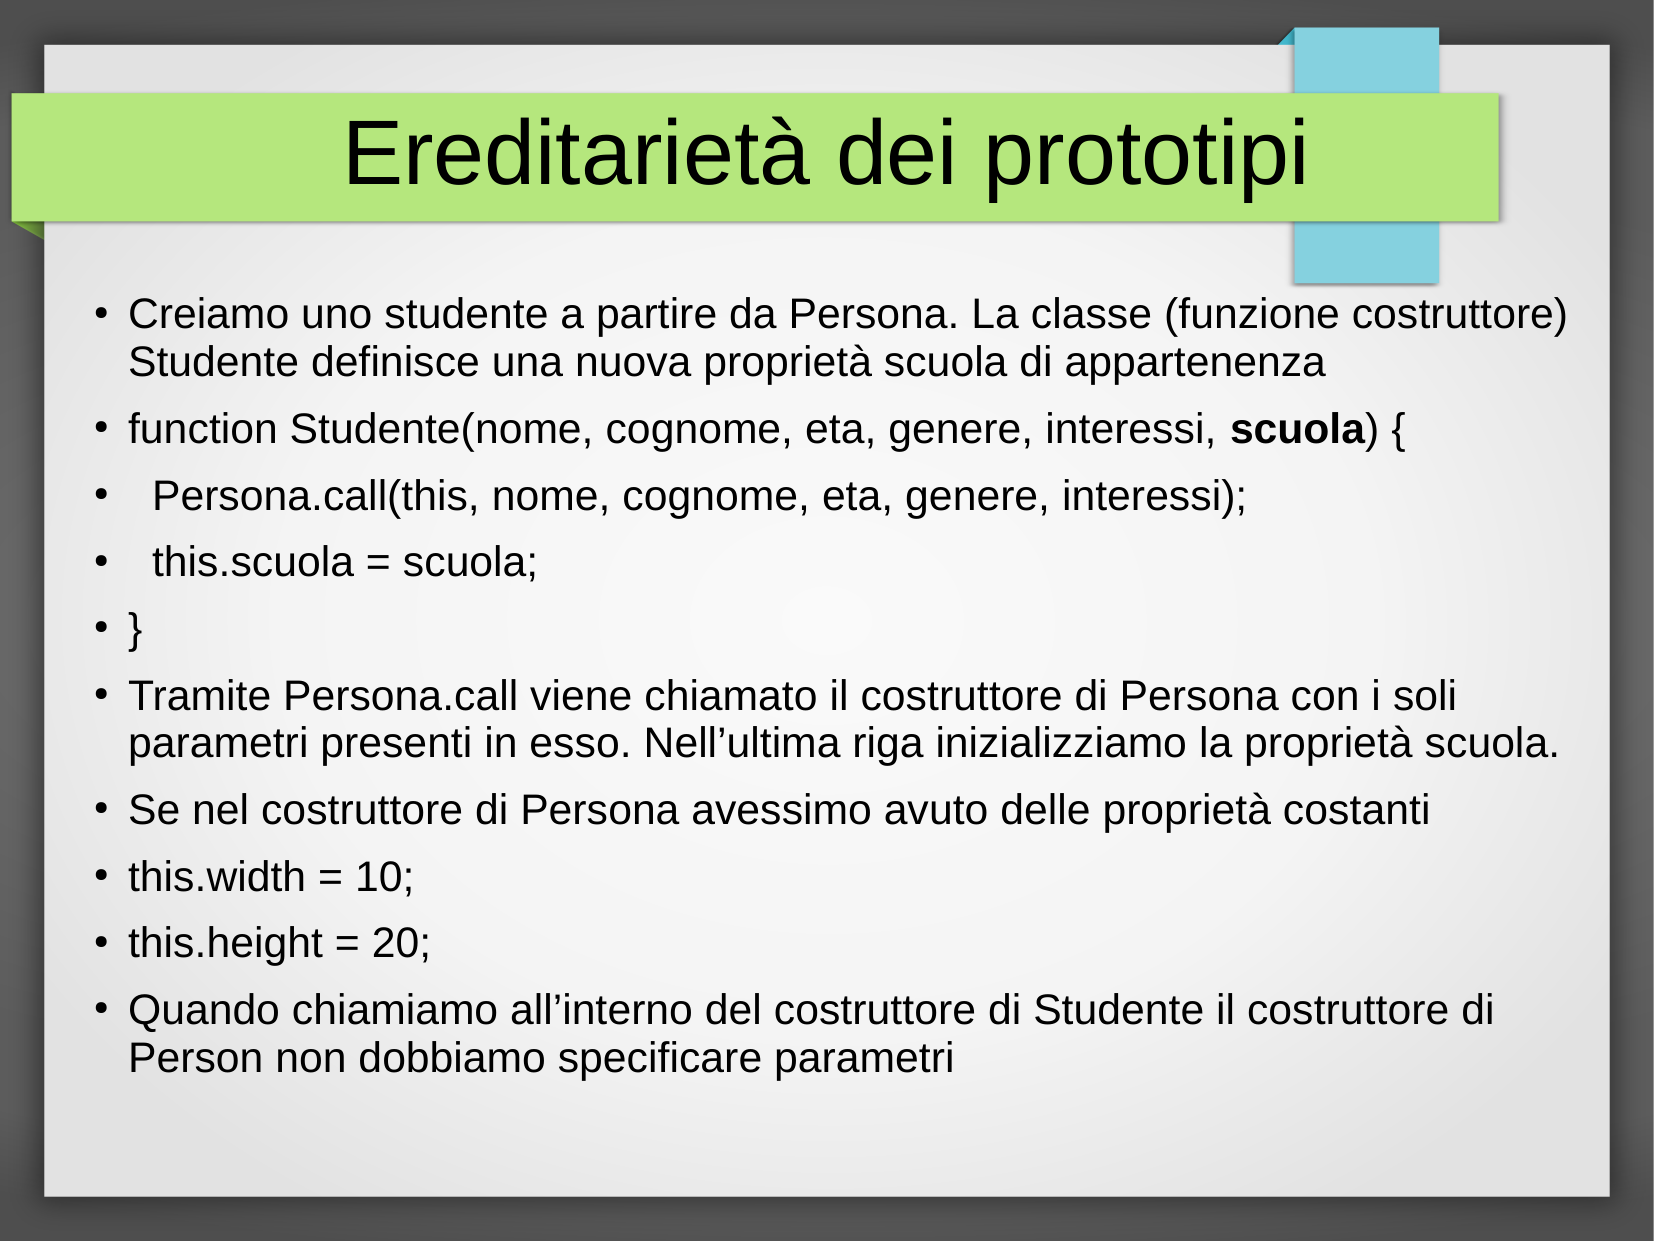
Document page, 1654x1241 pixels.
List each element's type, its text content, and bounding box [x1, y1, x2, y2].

list Creiamo uno studente a partire da Persona. La classe (funzione costruttore) Studente definisce una nuova proprietà scuola di appartenenza function Studente(nome, cognome, eta, genere, interessi, scuola) { Persona.call(this, nome, cognome, eta, genere, interessi); this.scuola = scuola; } Tramite Persona.call viene chiamato il costruttore di Persona con i soli parametri presenti in esso. Nell’ultima riga inizializziamo la proprietà scuola. Se nel costruttore di Persona avessimo avuto delle proprietà costanti this.width = 10; this.height = 20; Quando chiamiamo all’interno del costruttore di Studente il costruttore di Person non dobbiamo specificare parametri [82, 290, 1571, 1134]
picture [0, 0, 1654, 1241]
title Ereditarietà dei prototipi [82, 49, 1571, 257]
